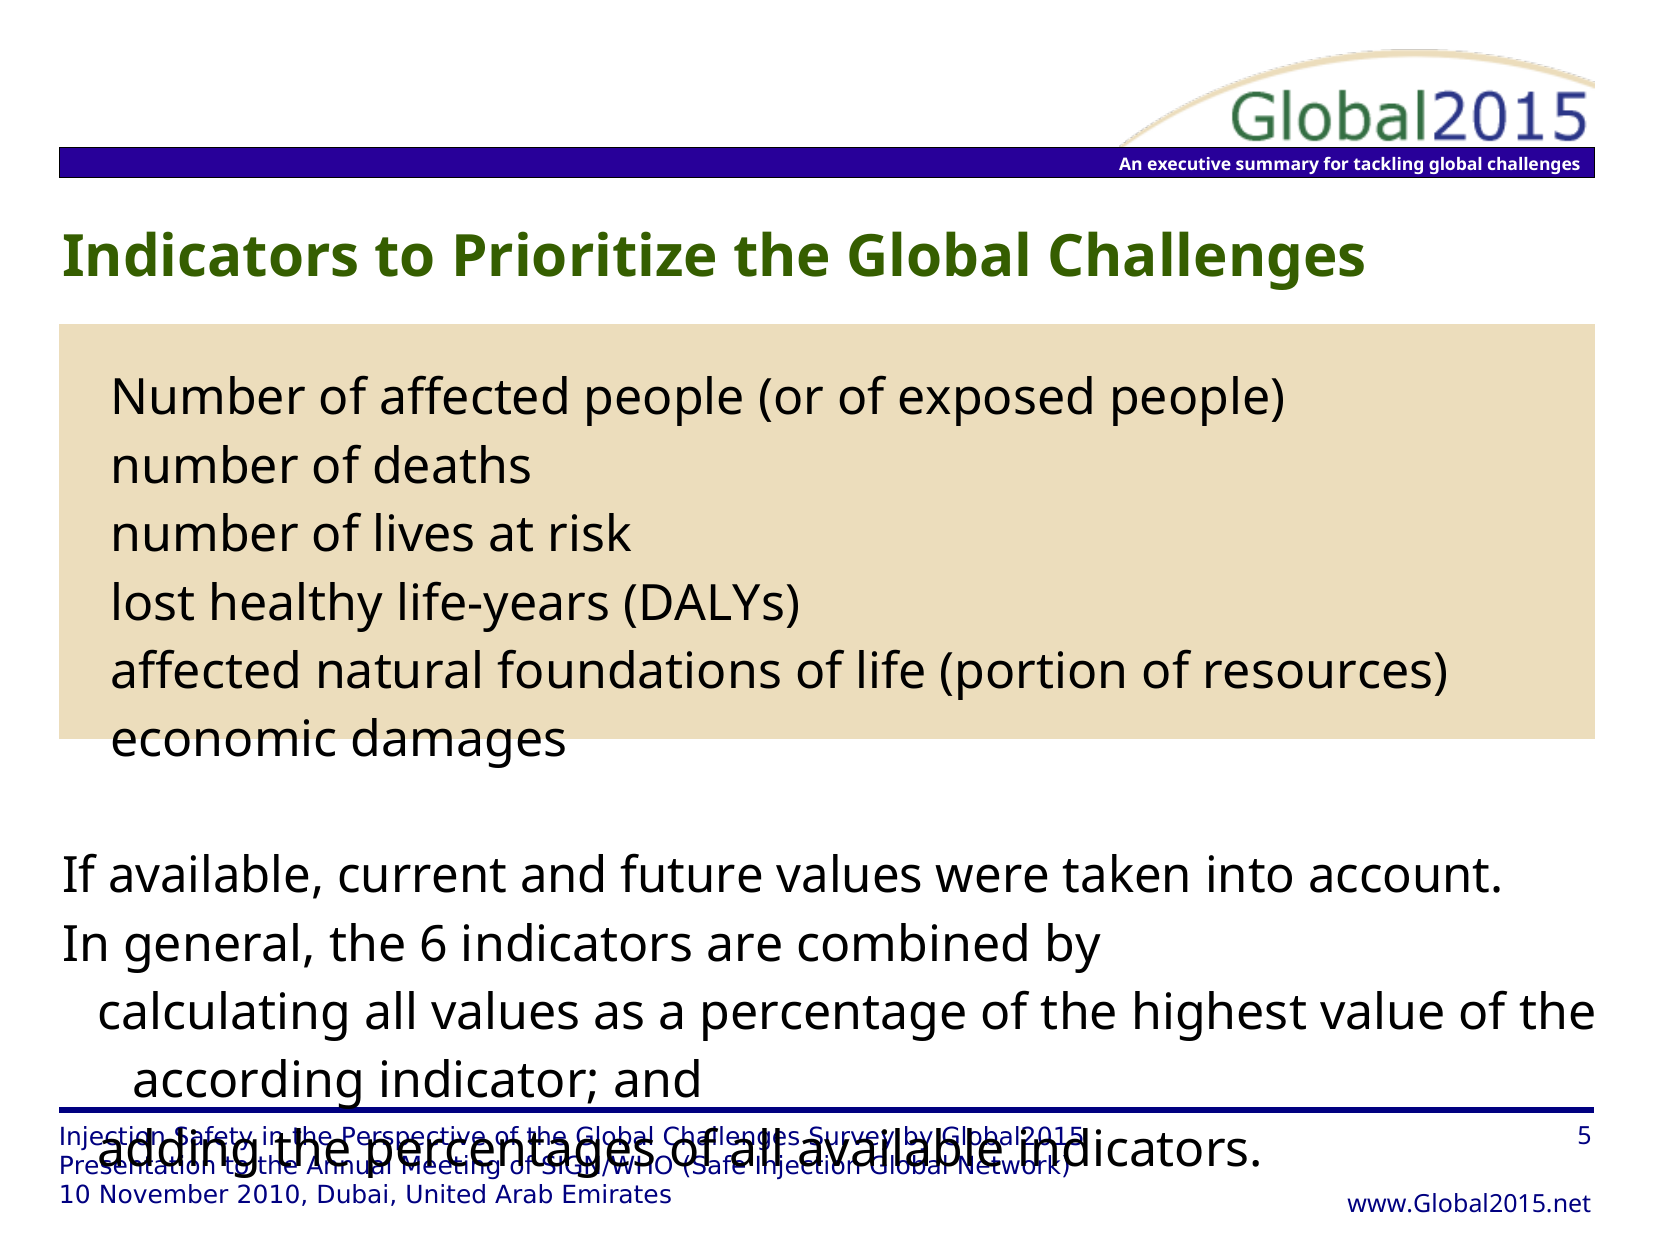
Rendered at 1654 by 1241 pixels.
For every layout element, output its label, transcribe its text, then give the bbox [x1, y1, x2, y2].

text_box Indicators to Prioritize the Global Challenges Number of affected people (or of exposed people) number of deaths number of lives at risk lost healthy life-years (DALYs) affected natural foundations of life (portion of resources) economic damages If available, current and future values were taken into account. In general, the 6 indicators are combined by calculating all values as a percentage of the highest value of the according indicator; and adding the percentages of all available indicators. [47, 206, 1613, 1083]
picture [1119, 48, 1595, 147]
